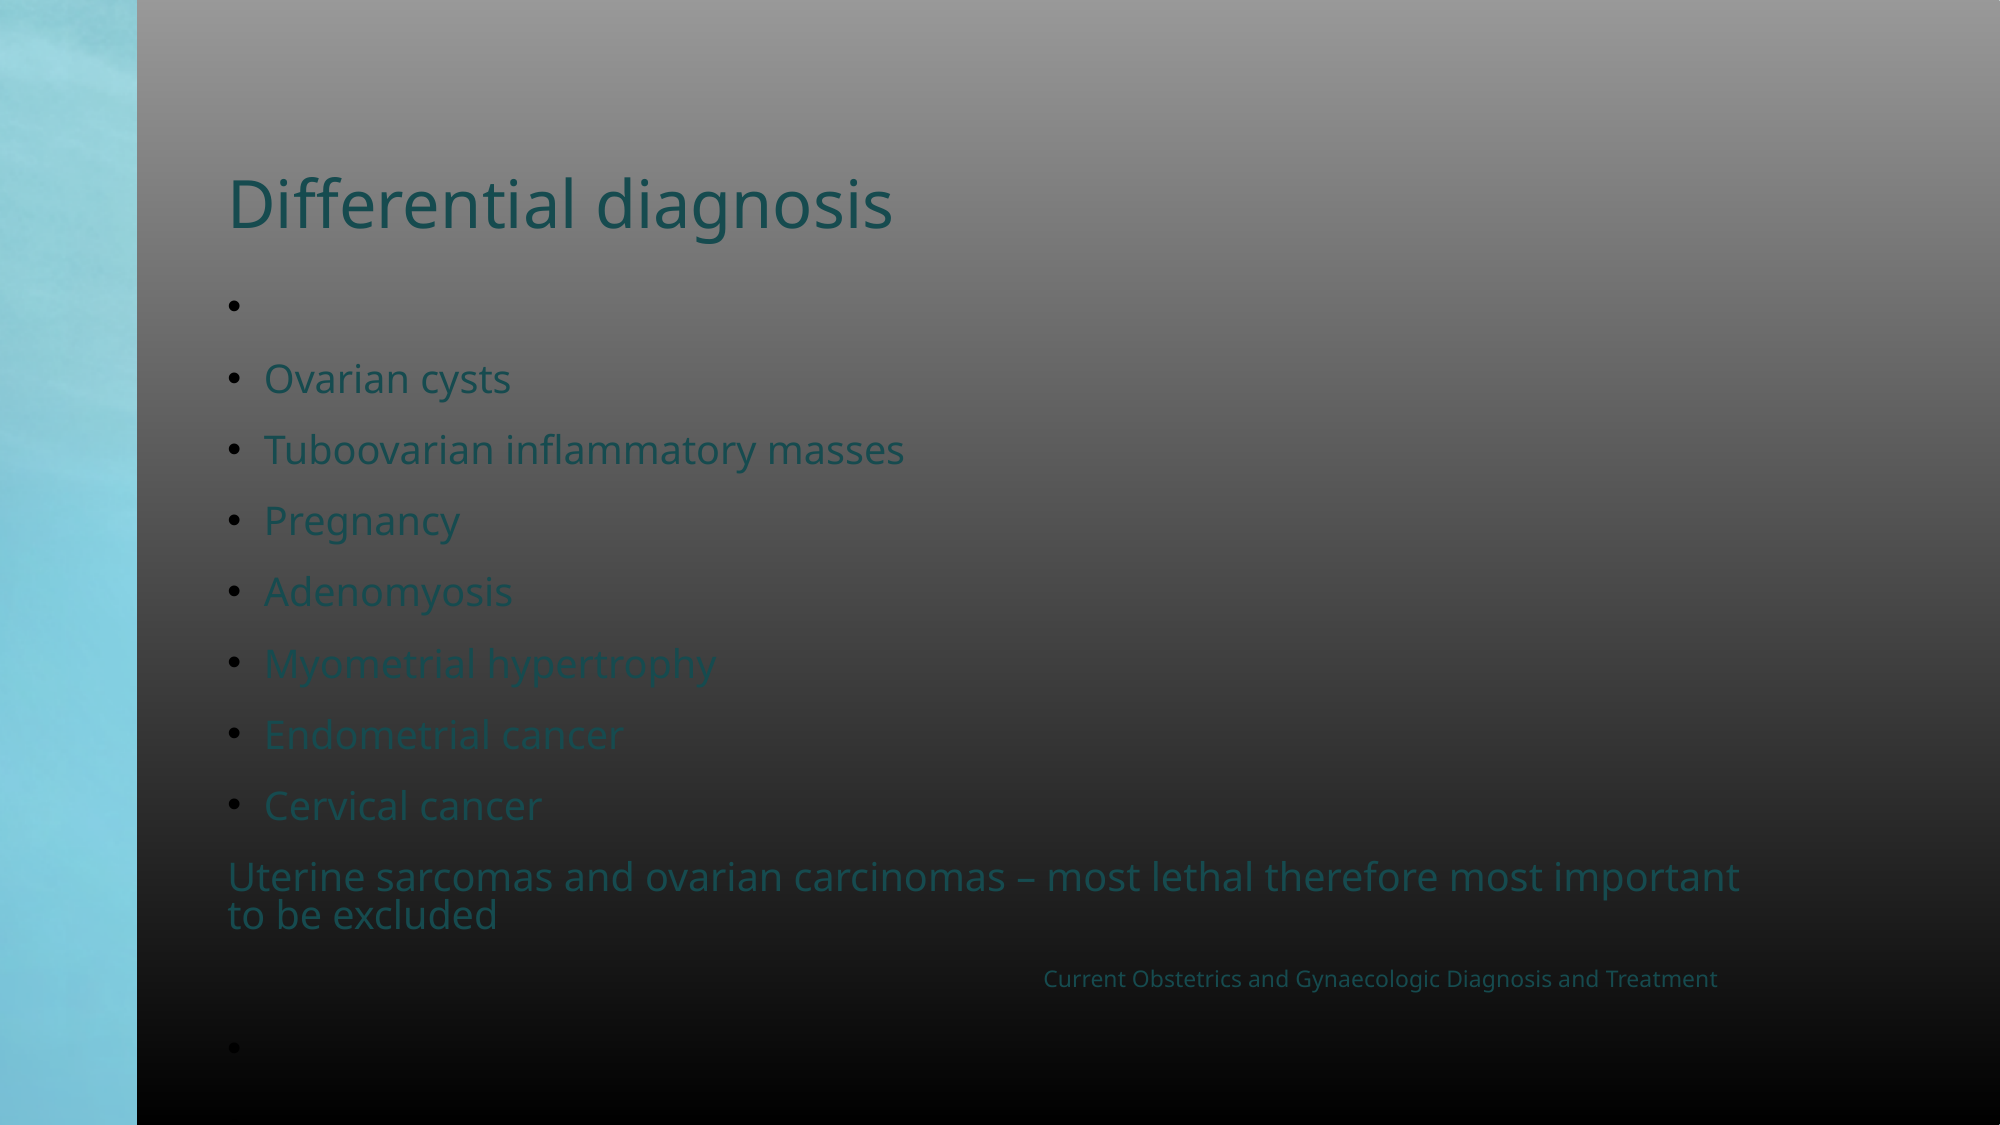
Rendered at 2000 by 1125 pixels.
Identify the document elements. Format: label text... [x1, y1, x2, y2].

title Differential diagnosis [212, 62, 1788, 250]
list Ovarian cysts Tuboovarian inflammatory masses Pregnancy Adenomyosis Myometrial hypertrophy Endometrial cancer Cervical cancer Uterine sarcomas and ovarian carcinomas – most lethal therefore most important to be excluded Current Obstetrics and Gynaecologic Diagnosis and Treatment [212, 275, 1788, 1013]
